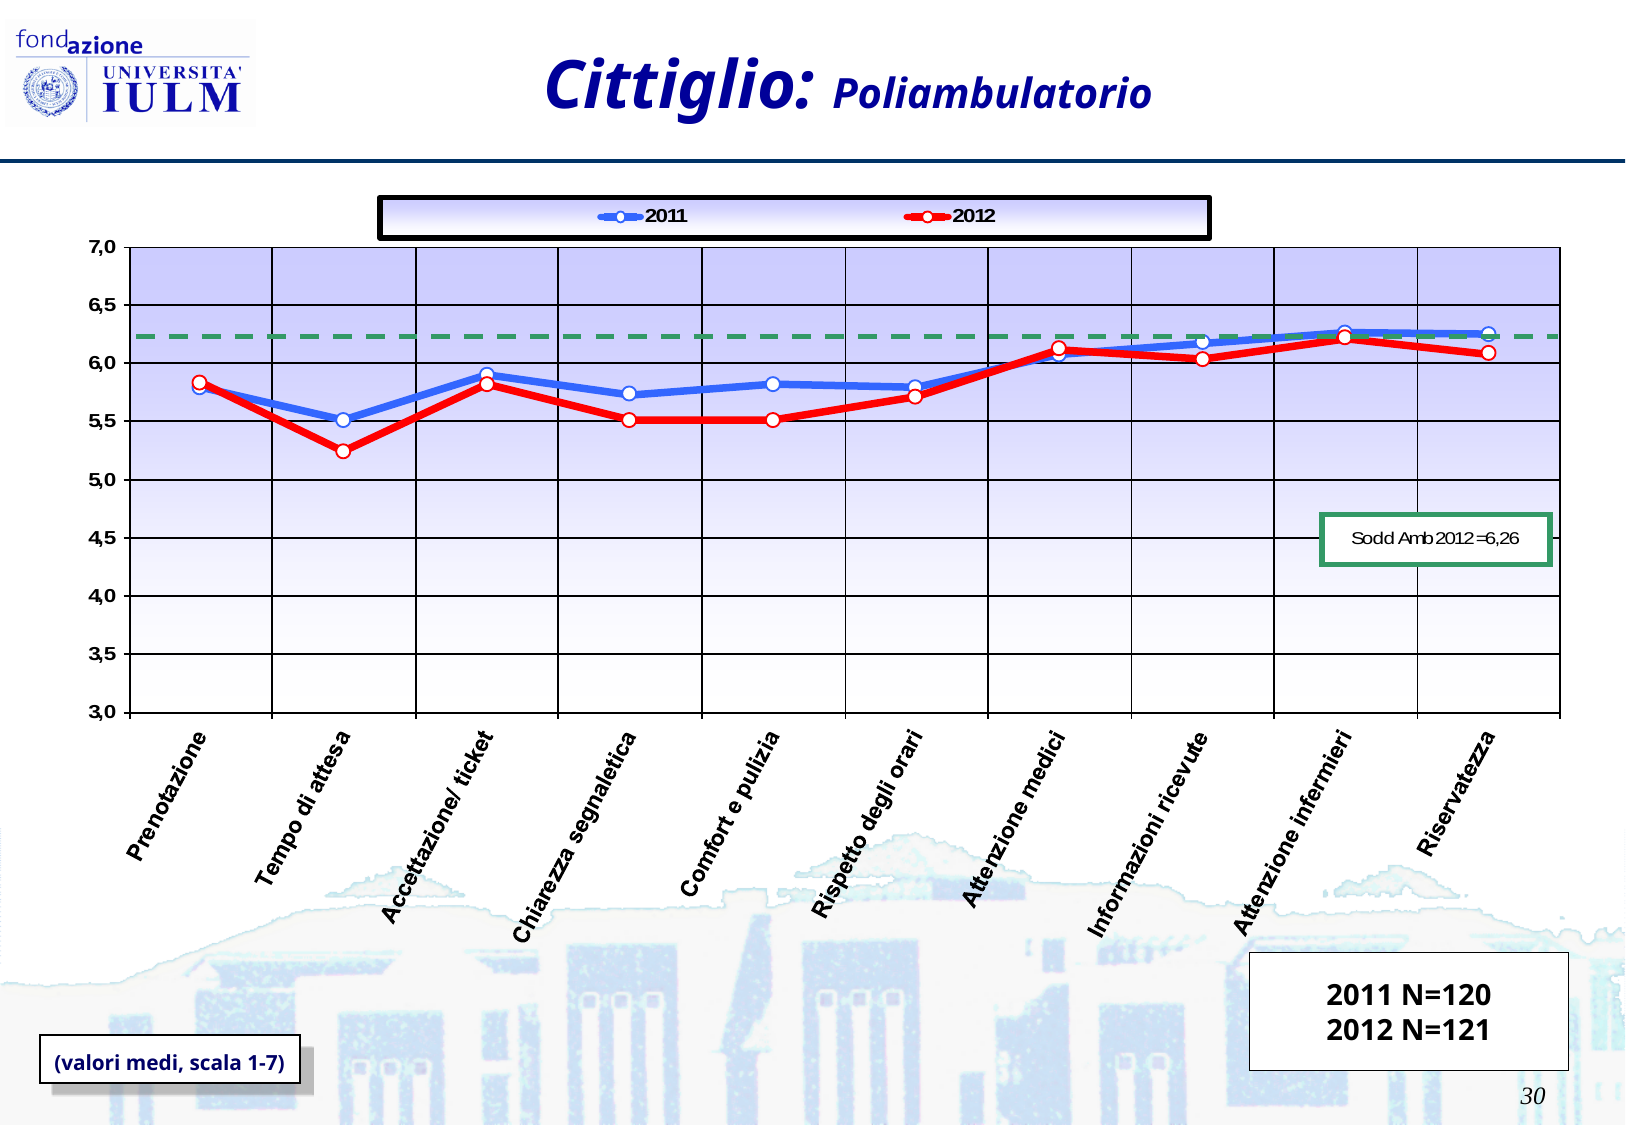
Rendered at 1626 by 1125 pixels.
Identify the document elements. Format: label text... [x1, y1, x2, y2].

picture [5, 19, 256, 127]
text_box 2011 N=120 2012 N=121 [1249, 952, 1569, 1071]
picture [46, 184, 1564, 1125]
text_box Cittiglio: Poliambulatorio [304, 18, 1392, 144]
